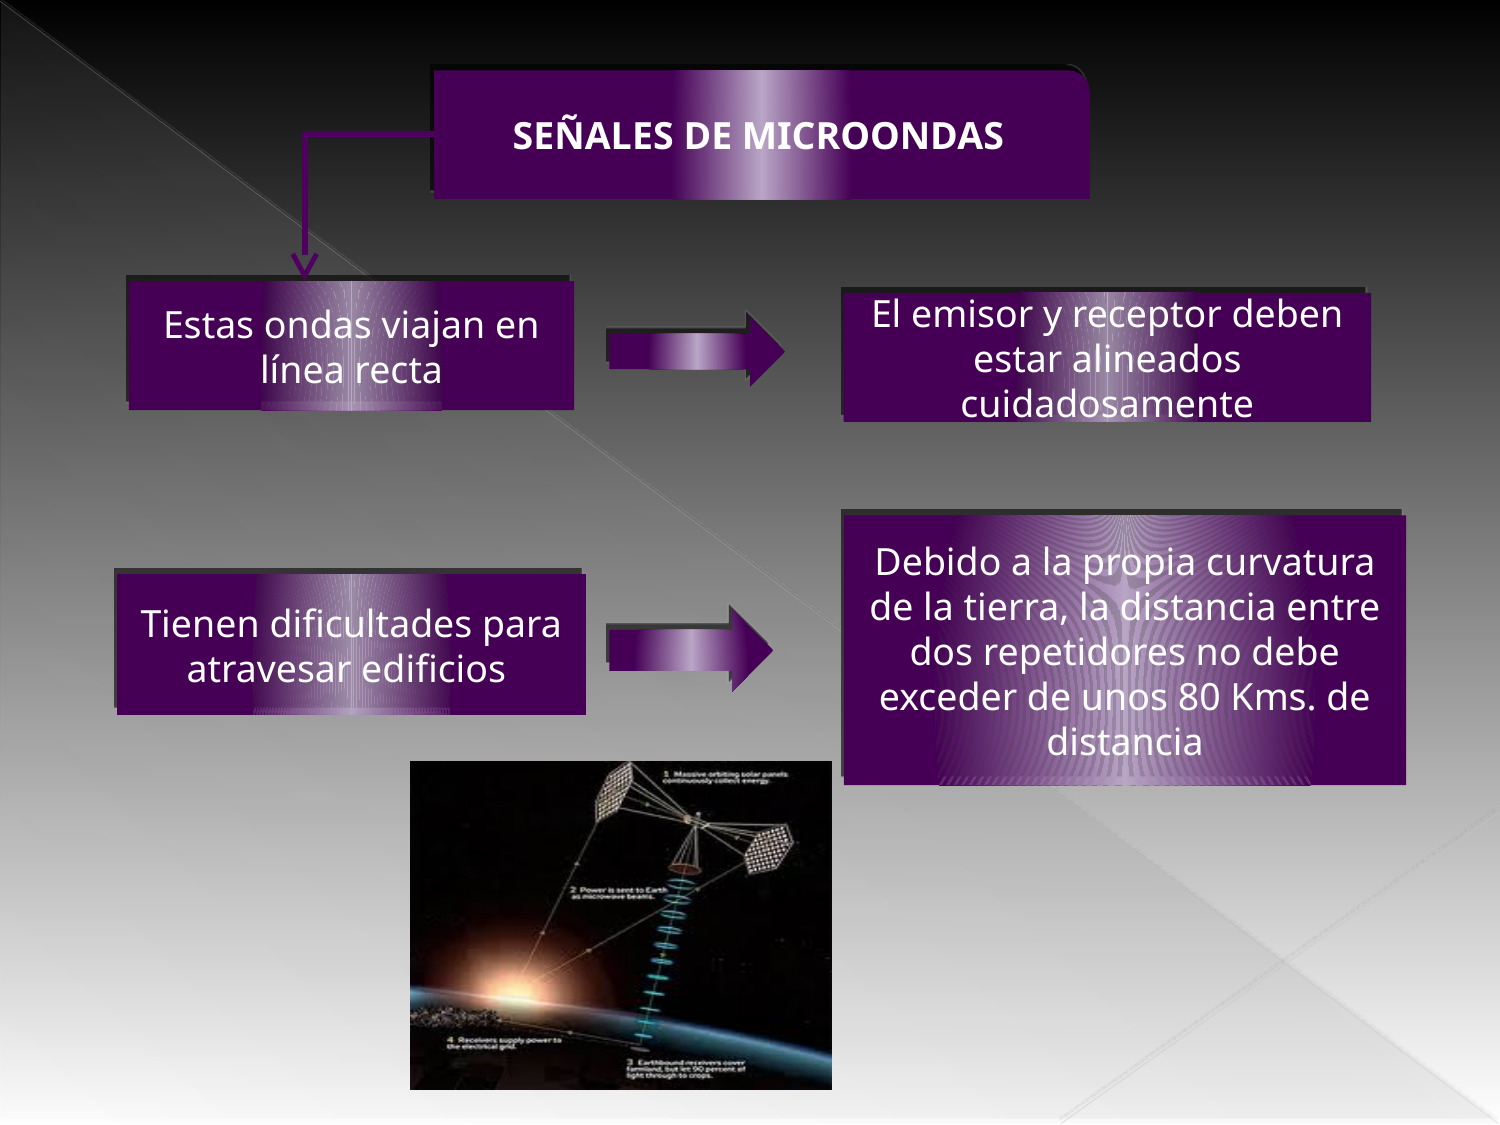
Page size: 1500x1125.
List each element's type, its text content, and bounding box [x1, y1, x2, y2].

text_box Tienen dificultades para atravesar edificios [117, 574, 586, 715]
text_box Estas ondas viajan en línea recta [128, 281, 575, 411]
text_box El emisor y receptor deben estar alineados cuidadosamente [843, 292, 1372, 422]
text_box Debido a la propia curvatura de la tierra, la distancia entre dos repetidores no debe exceder de unos 80 Kms. de distancia [843, 515, 1407, 786]
picture [410, 761, 832, 1090]
text_box SEÑALES DE MICROONDAS [433, 70, 1090, 200]
text_box [609, 316, 786, 387]
text_box [609, 609, 774, 692]
